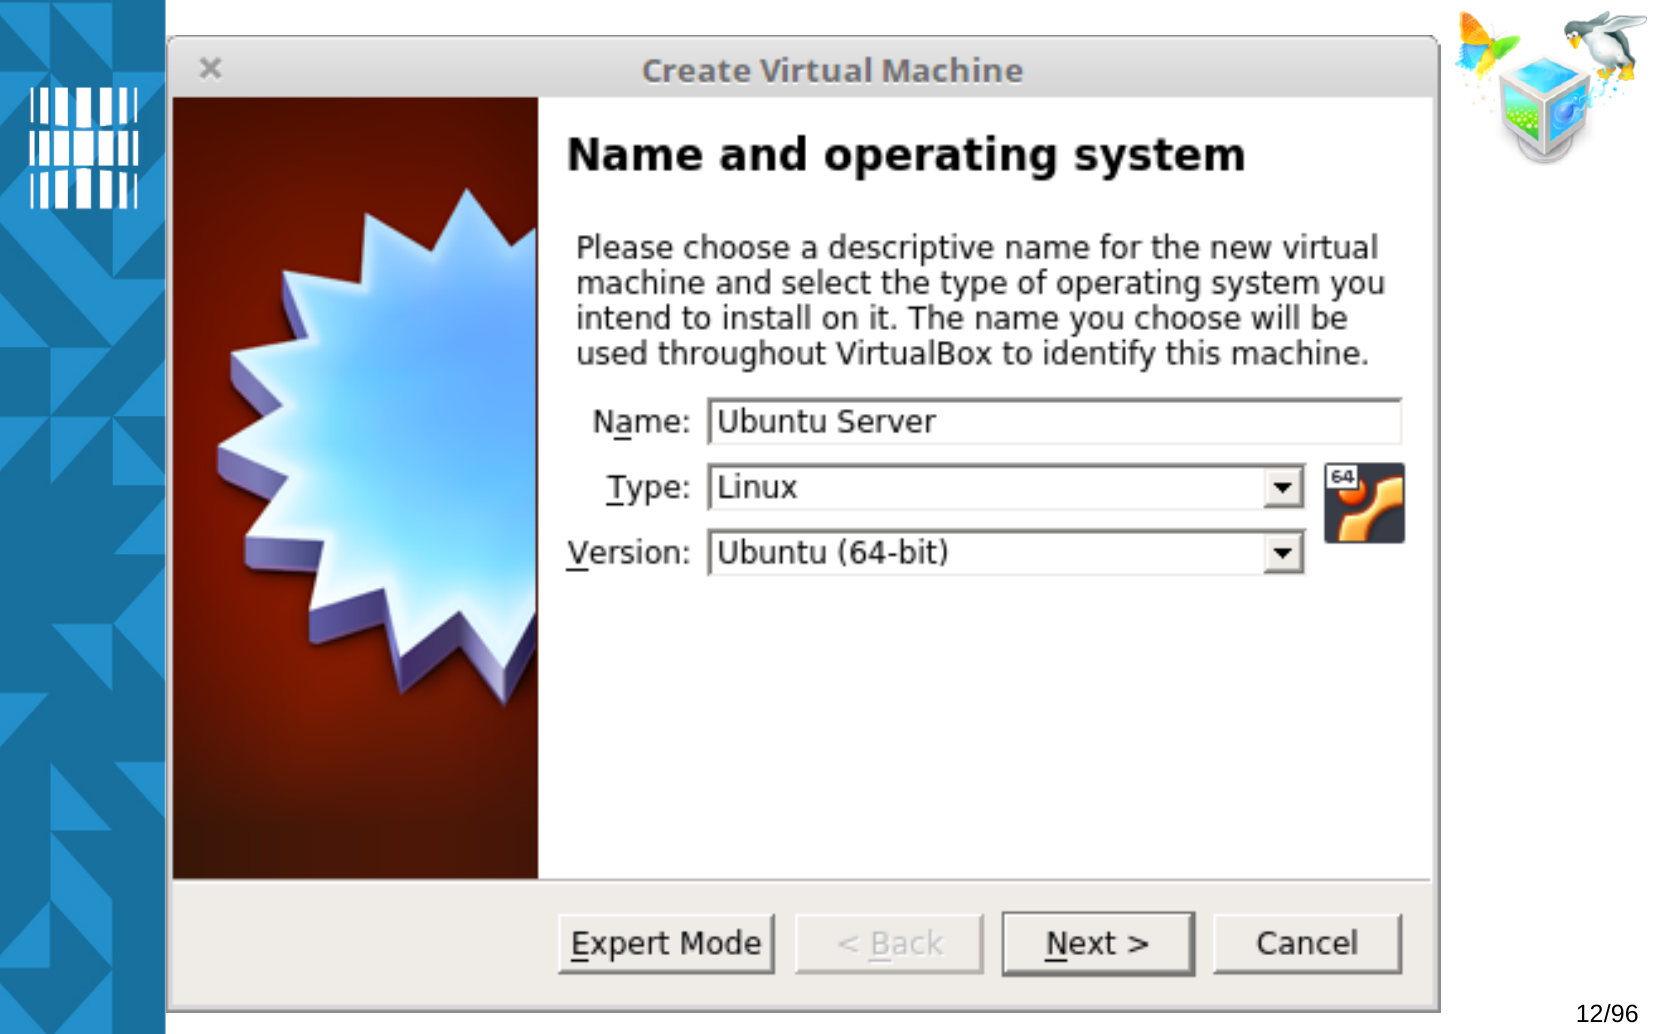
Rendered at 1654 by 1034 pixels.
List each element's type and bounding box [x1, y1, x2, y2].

picture [166, 35, 1441, 1013]
picture [1452, 7, 1653, 166]
